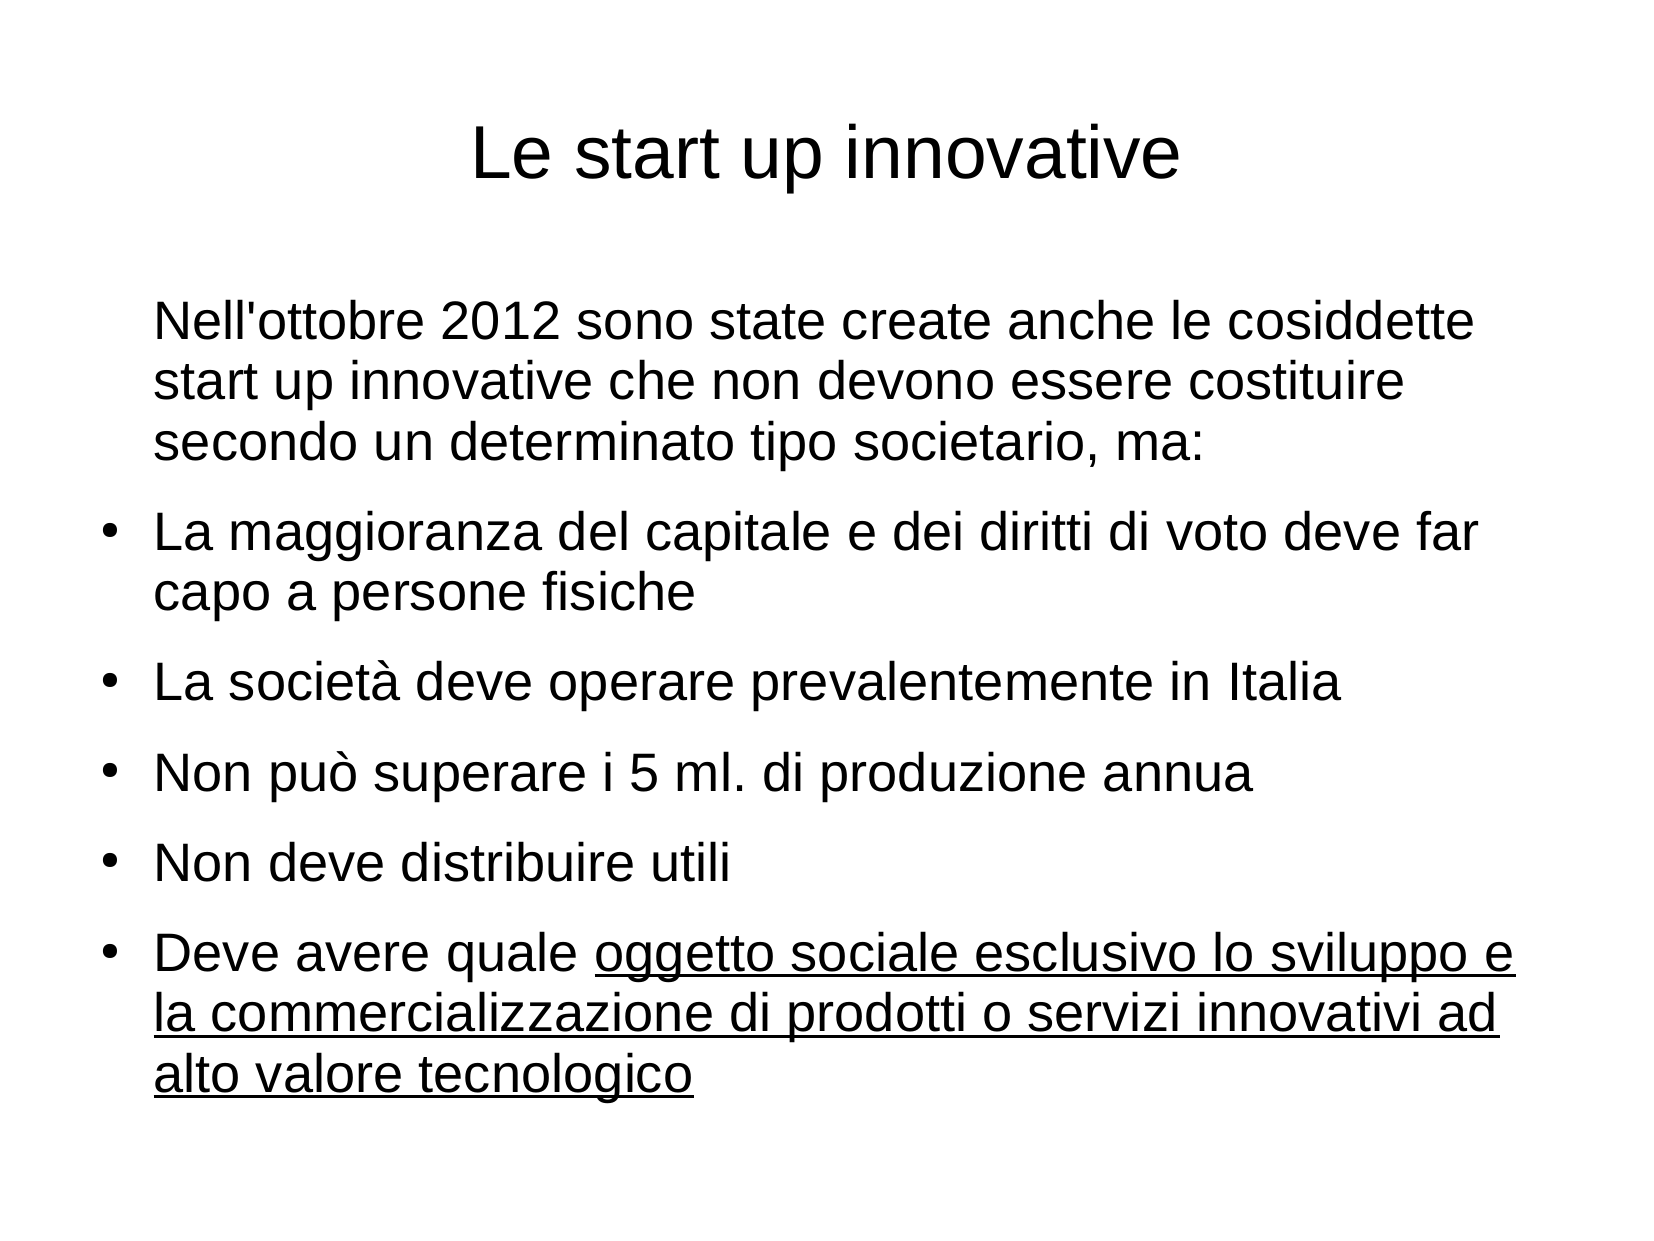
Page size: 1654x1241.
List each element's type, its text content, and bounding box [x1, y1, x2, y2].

title Le start up innovative [82, 49, 1571, 257]
list Nell'ottobre 2012 sono state create anche le cosiddette start up innovative che non devono essere costituire secondo un determinato tipo societario, ma: La maggioranza del capitale e dei diritti di voto deve far capo a persone fisiche La società deve operare prevalentemente in Italia Non può superare i 5 ml. di produzione annua Non deve distribuire utili Deve avere quale oggetto sociale esclusivo lo sviluppo e la commercializzazione di prodotti o servizi innovativi ad alto valore tecnologico [82, 290, 1571, 1209]
